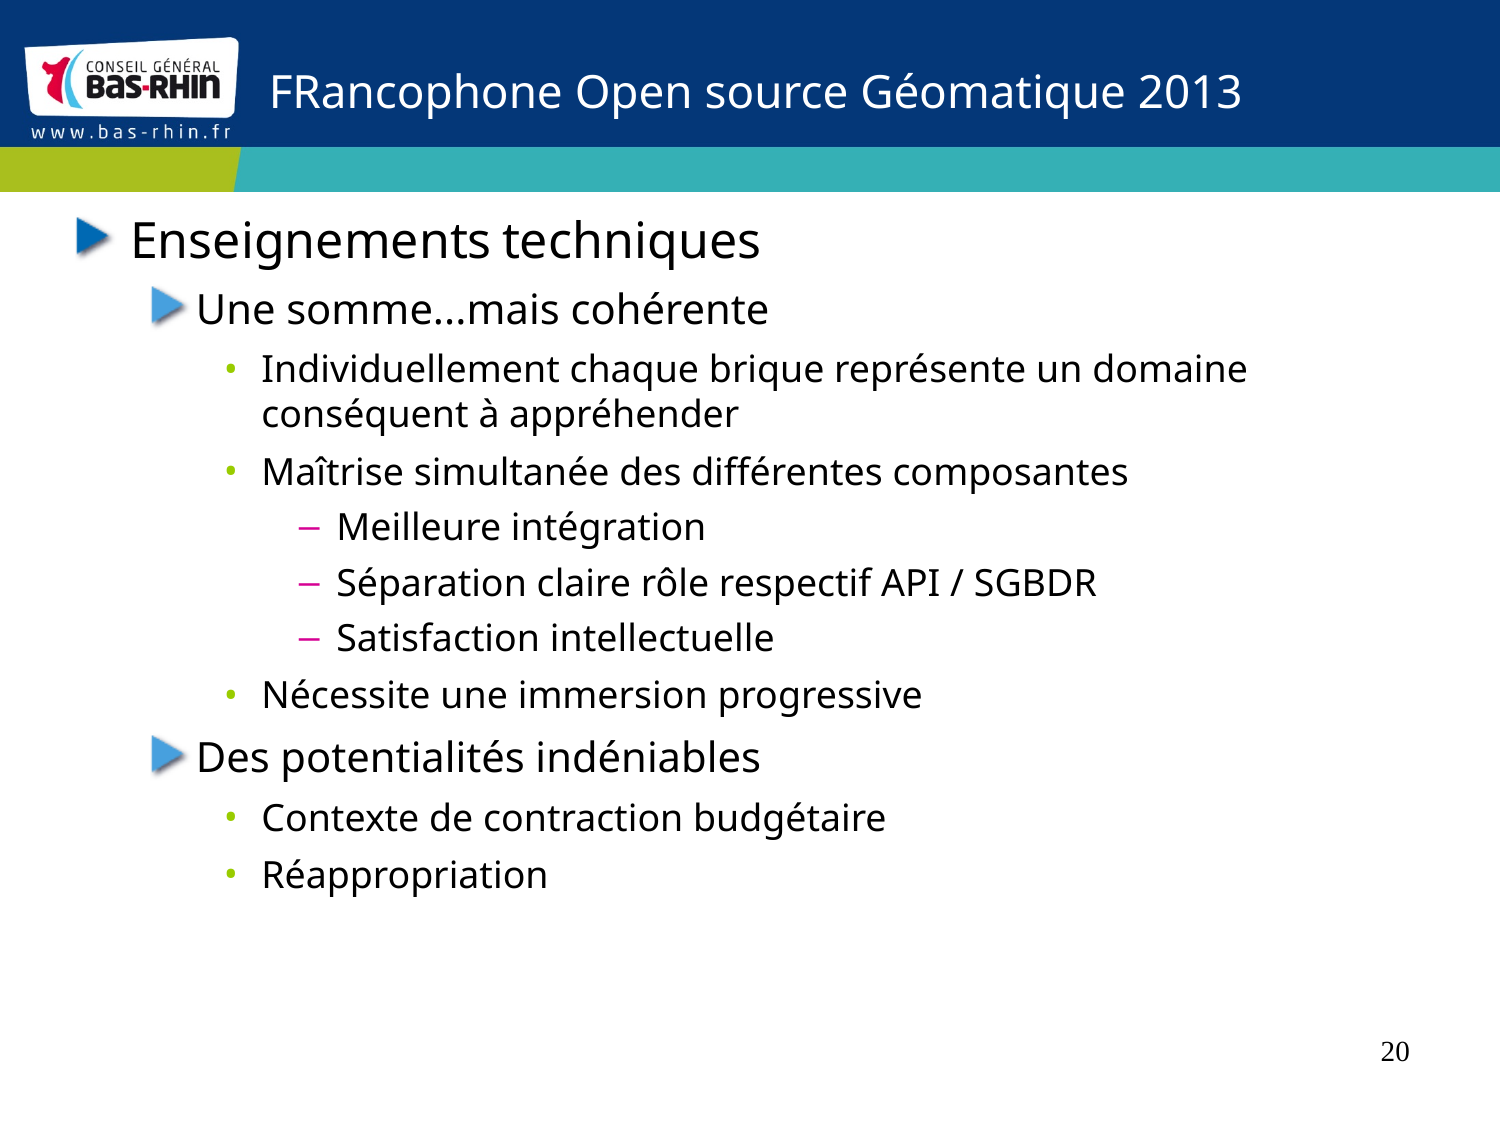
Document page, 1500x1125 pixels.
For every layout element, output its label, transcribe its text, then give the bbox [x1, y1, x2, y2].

list Enseignements techniques Une somme...mais cohérente Individuellement chaque brique représente un domaine conséquent à appréhender Maîtrise simultanée des différentes composantes Meilleure intégration Séparation claire rôle respectif API / SGBDR Satisfaction intellectuelle Nécessite une immersion progressive Des potentialités indéniables Contexte de contraction budgétaire Réappropriation [59, 200, 1410, 1010]
picture [0, 0, 1500, 192]
title FRancophone Open source Géomatique 2013 [253, 30, 1471, 149]
